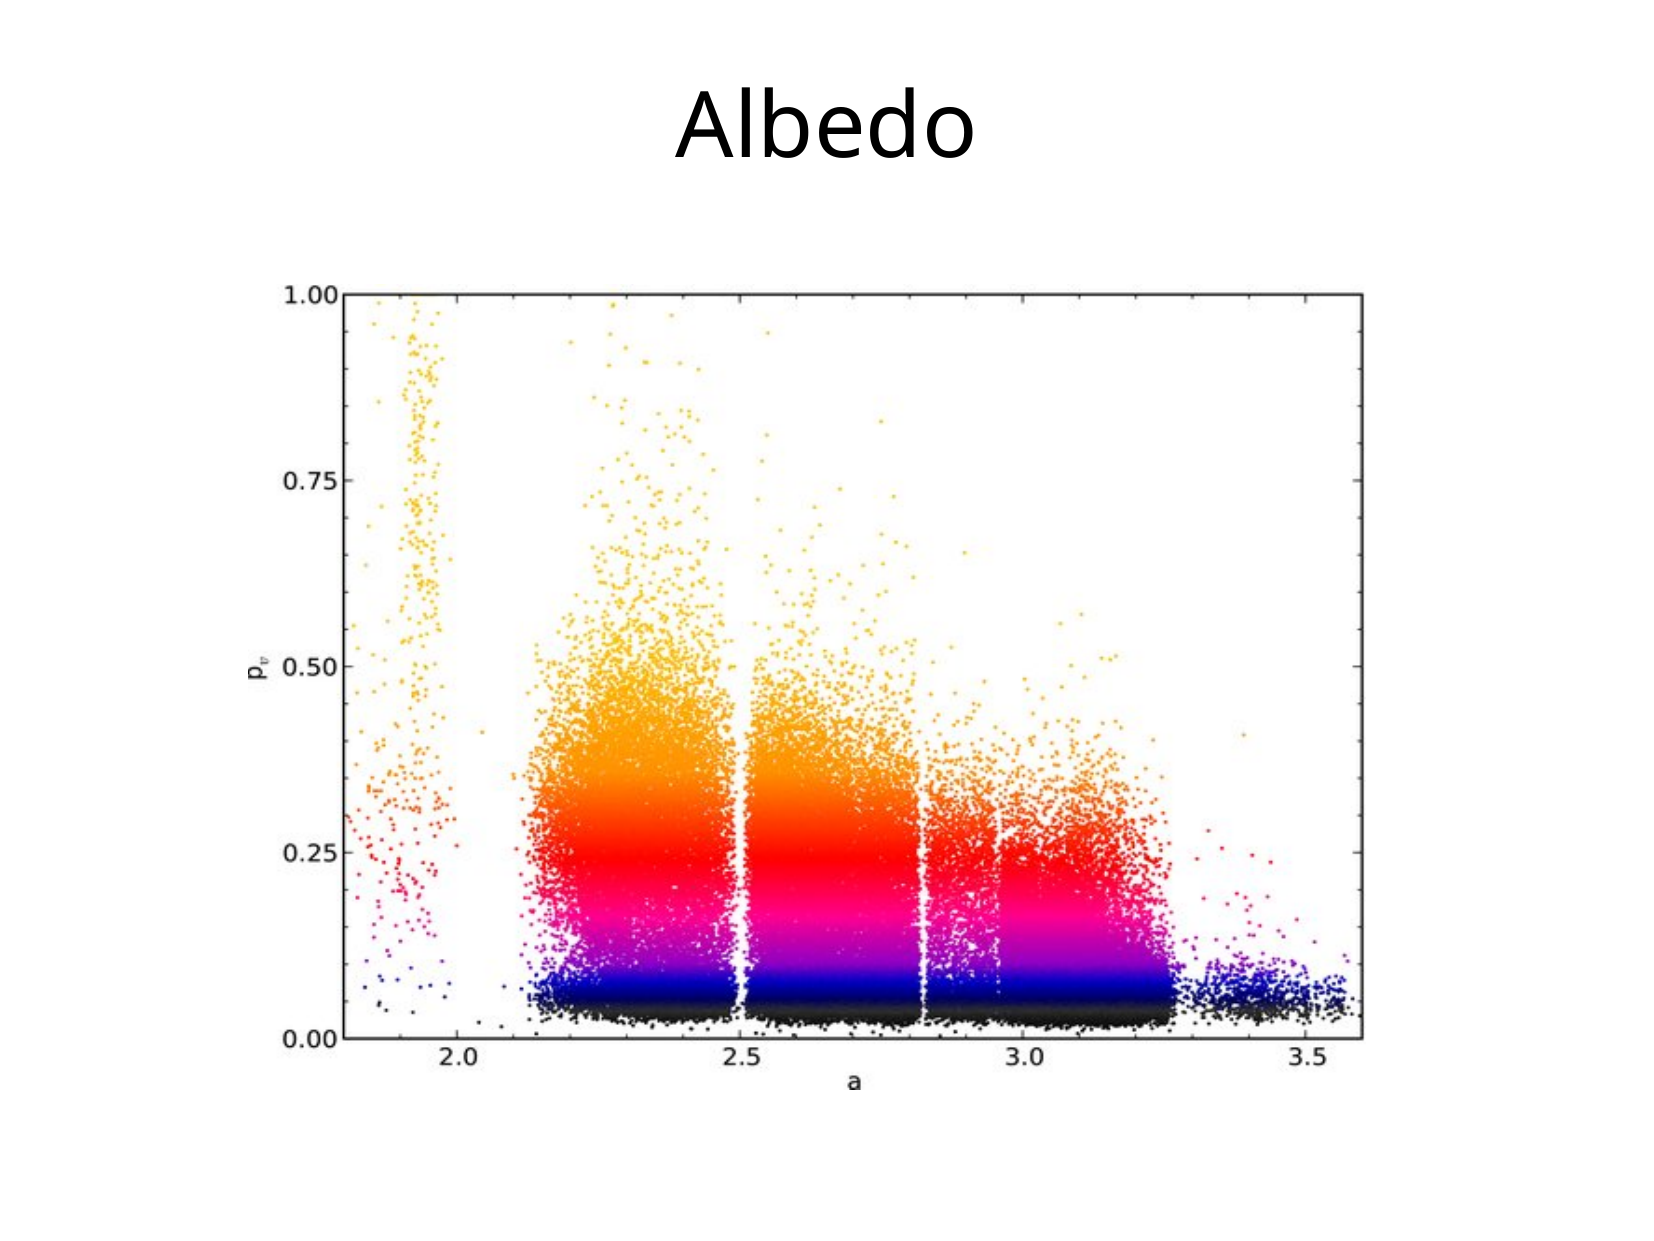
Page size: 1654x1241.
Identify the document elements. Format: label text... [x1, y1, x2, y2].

picture [248, 284, 1366, 1090]
title Albedo [82, 49, 1571, 196]
